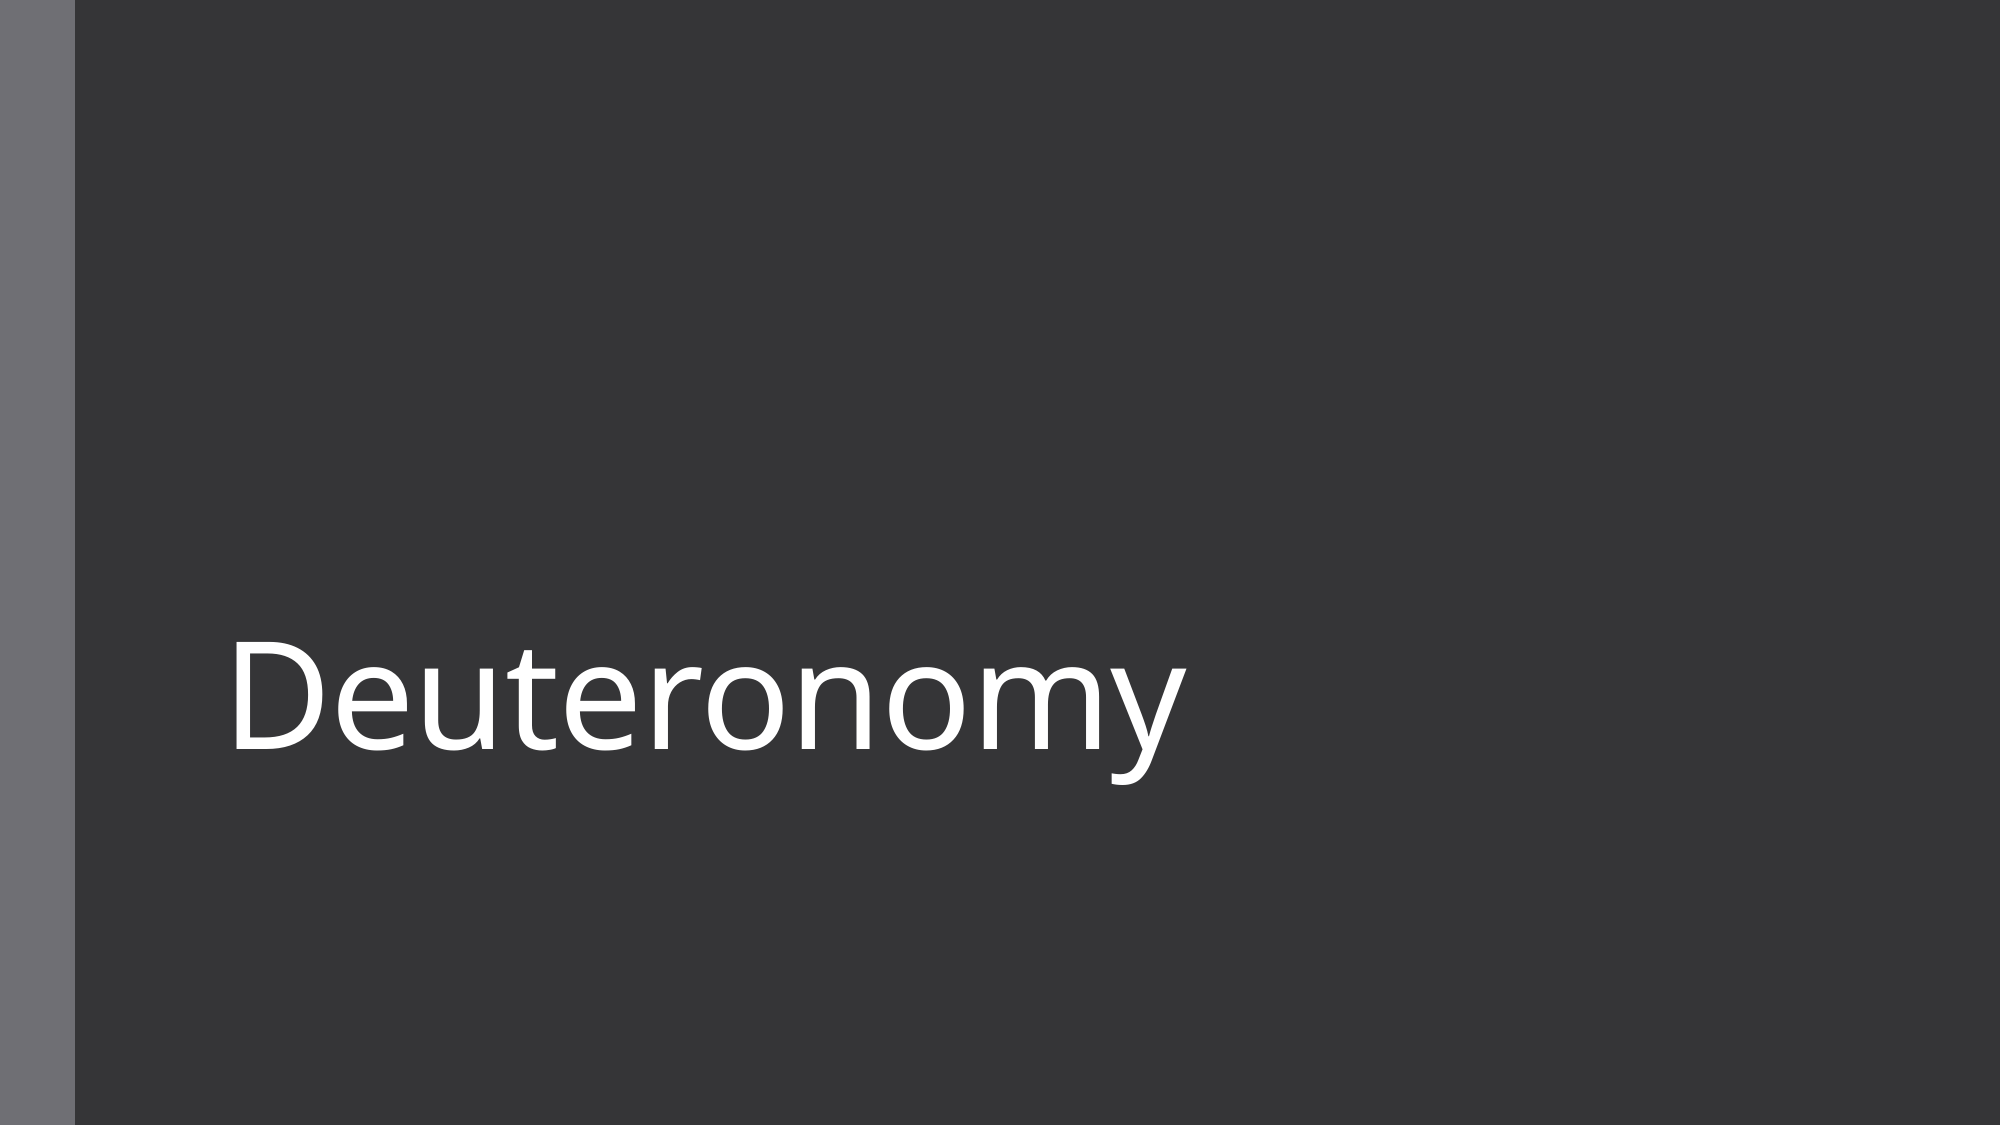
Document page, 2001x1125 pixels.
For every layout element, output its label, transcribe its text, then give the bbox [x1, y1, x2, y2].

title Deuteronomy [206, 124, 1752, 788]
